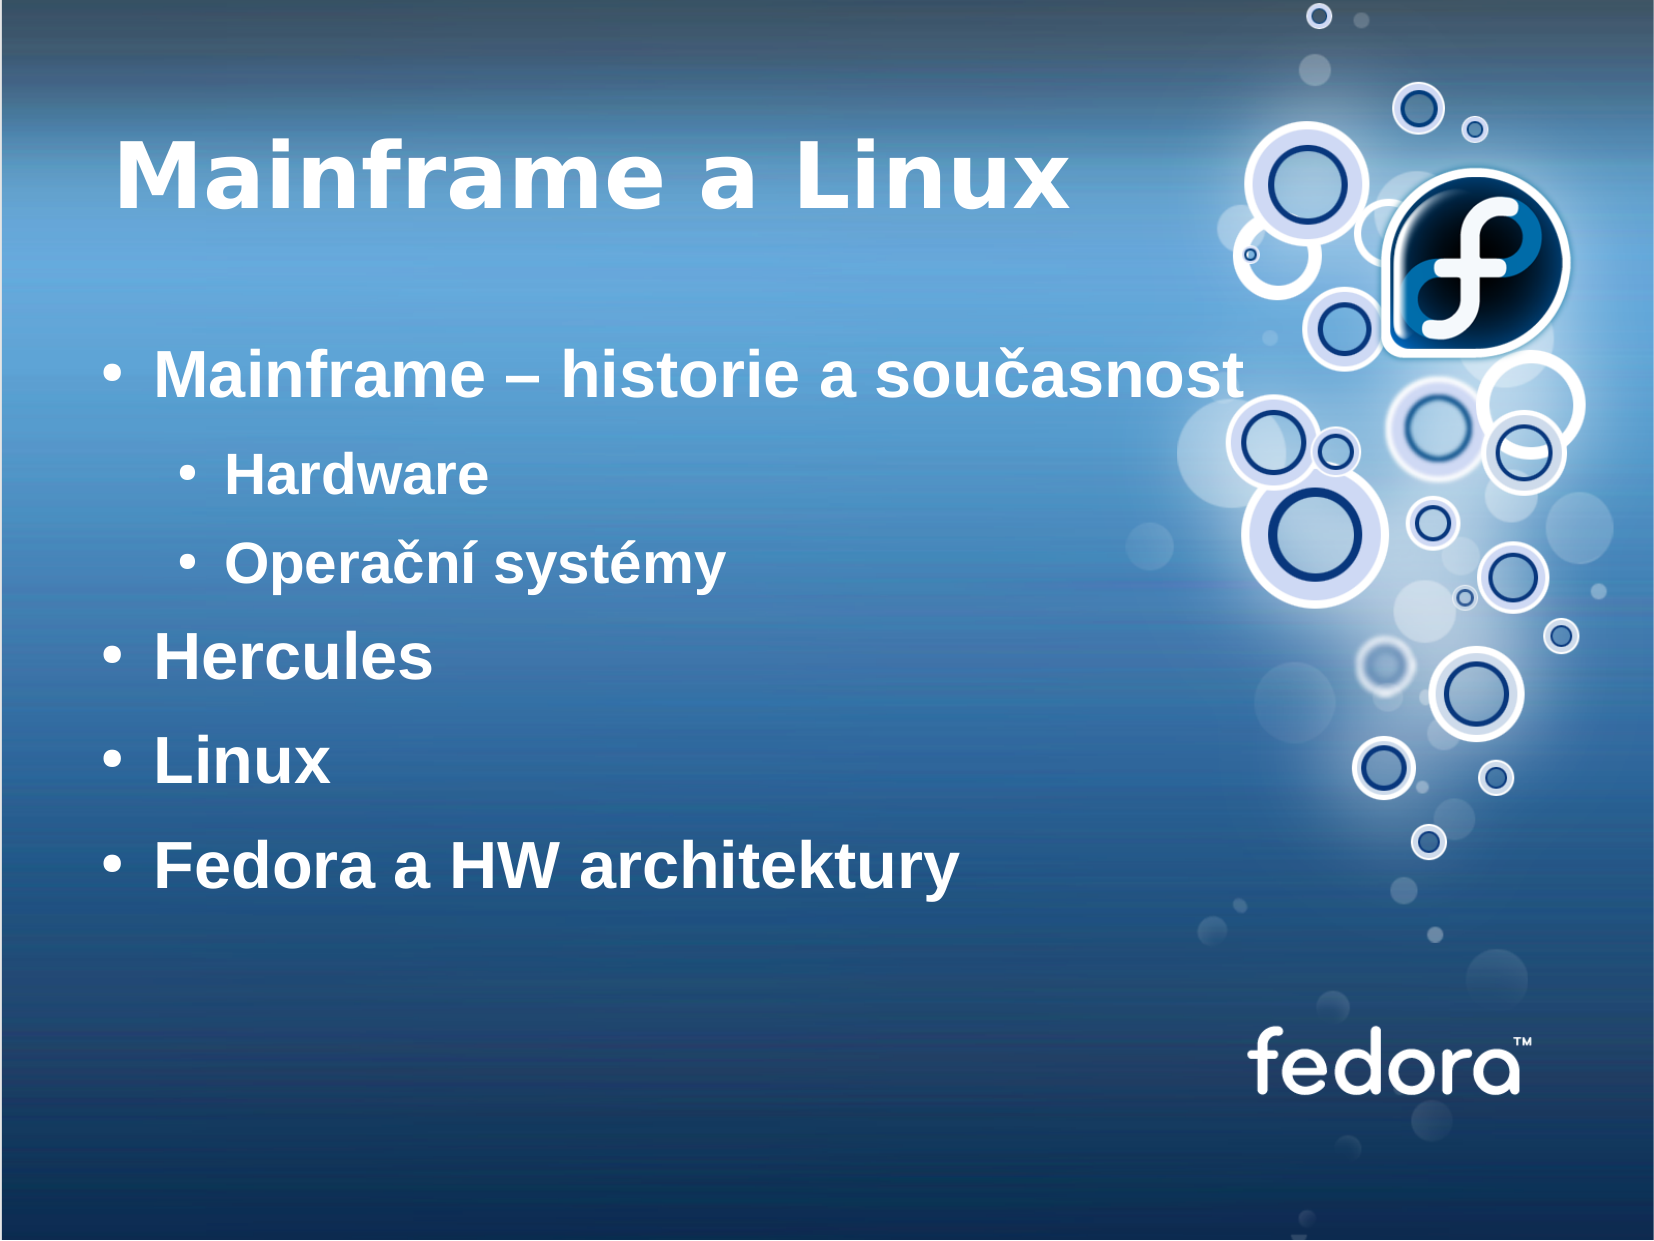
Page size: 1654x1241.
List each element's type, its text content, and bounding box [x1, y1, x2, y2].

list Mainframe – historie a současnost Hardware Operační systémy Hercules Linux Fedora a HW architektury [82, 337, 1388, 1156]
title Mainframe a Linux [76, 73, 1565, 281]
picture [1, 0, 1654, 1240]
